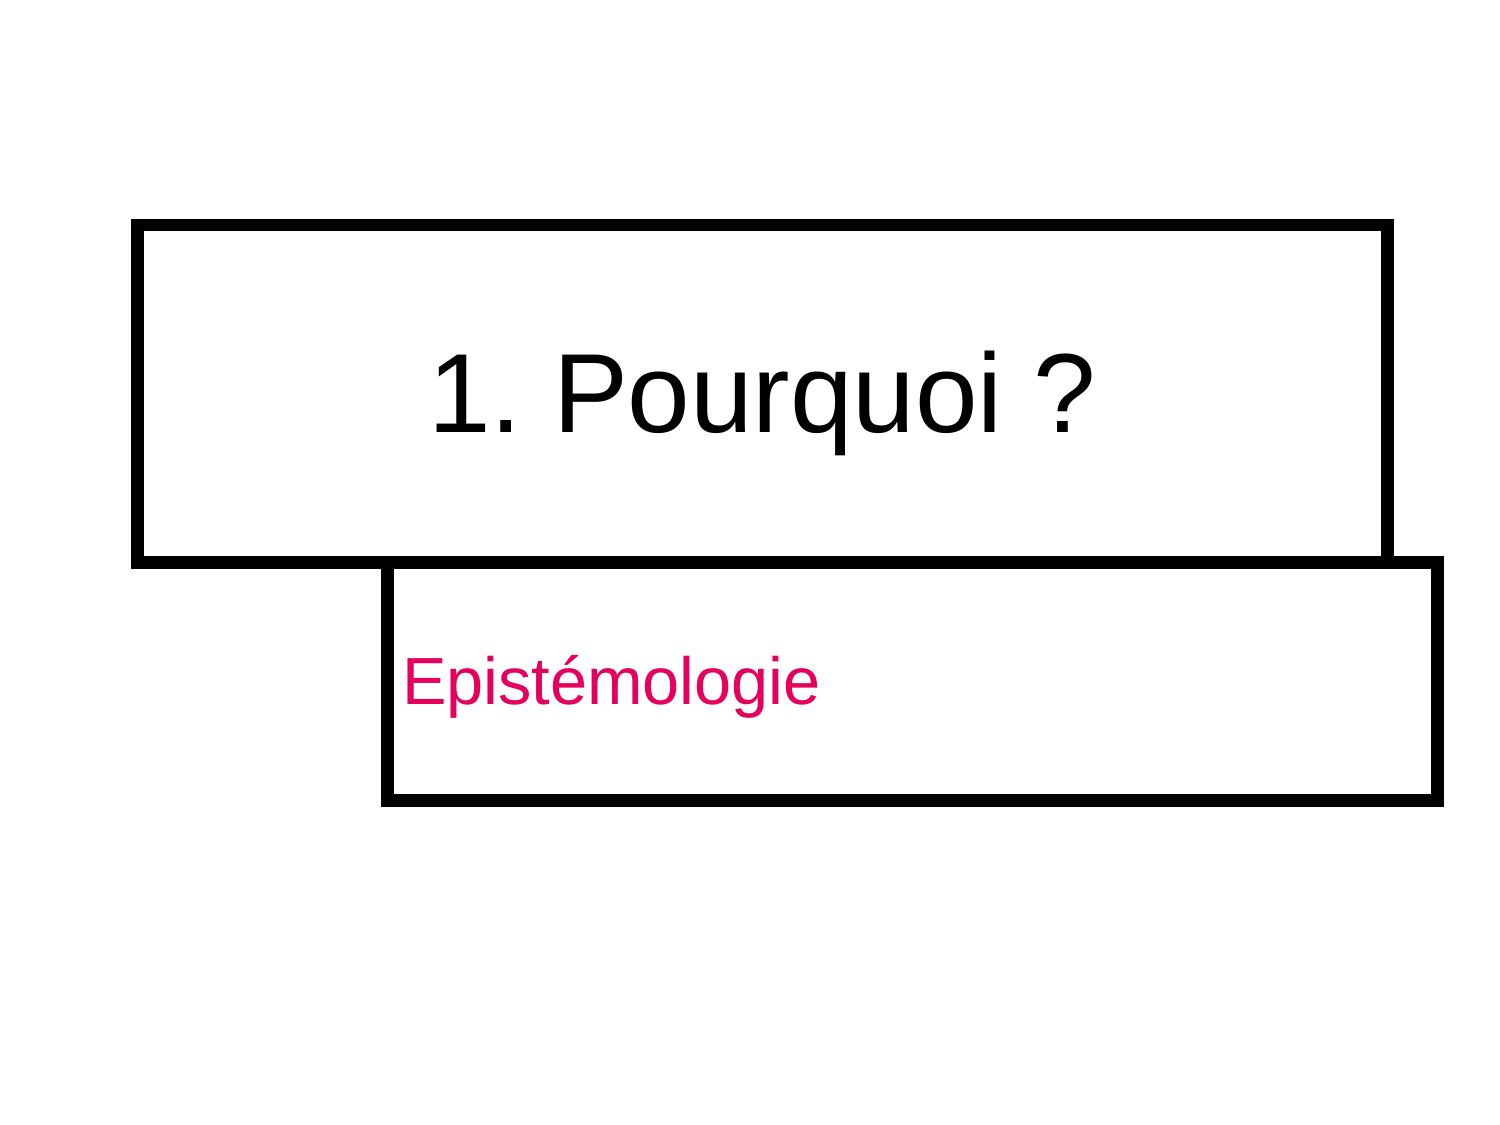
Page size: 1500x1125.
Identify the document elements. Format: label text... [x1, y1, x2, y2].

subtitle Epistémologie [387, 562, 1438, 801]
title 1. Pourquoi ? [137, 224, 1388, 563]
